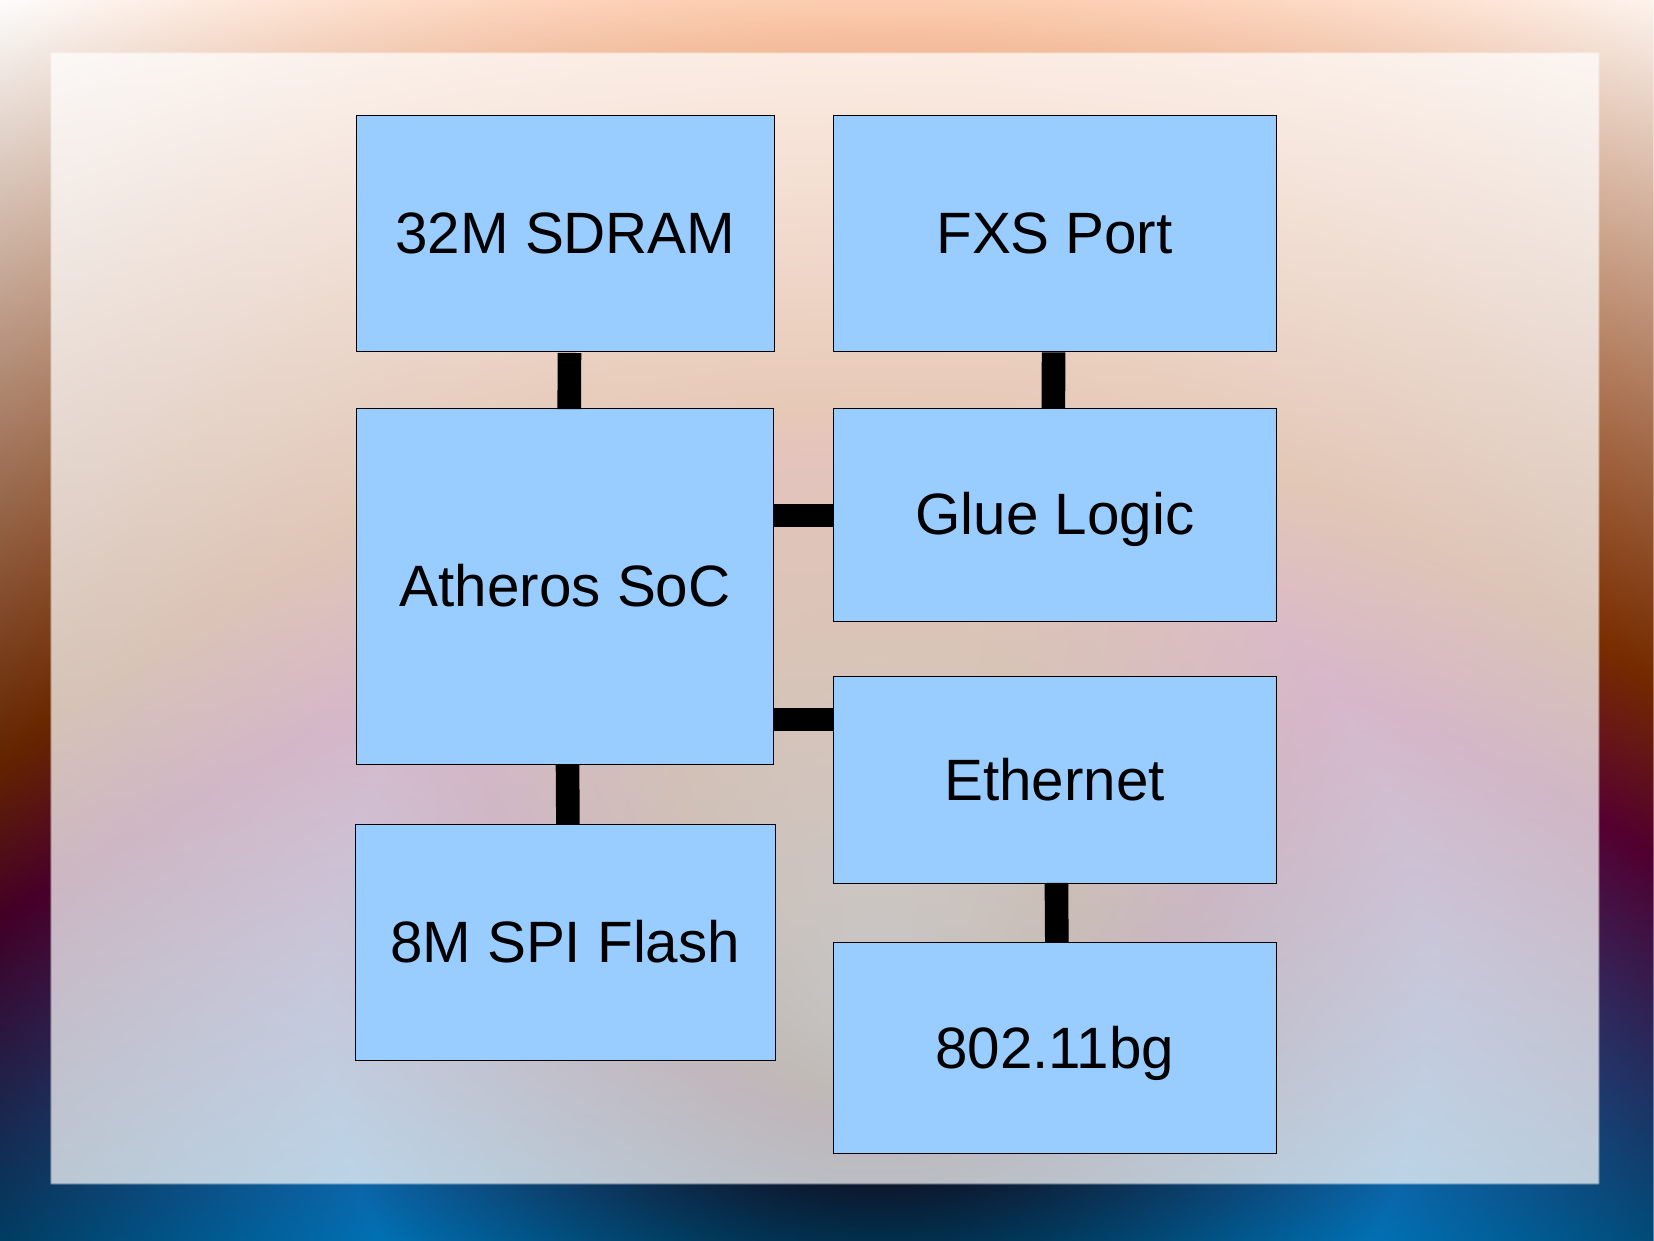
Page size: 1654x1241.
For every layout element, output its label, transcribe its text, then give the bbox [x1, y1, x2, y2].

picture [0, 0, 1654, 1241]
text_box Glue Logic [833, 408, 1277, 622]
text_box Ethernet [833, 676, 1277, 884]
text_box 802.11bg [833, 942, 1277, 1154]
text_box FXS Port [833, 115, 1277, 352]
text_box 8M SPI Flash [355, 824, 776, 1061]
text_box 32M SDRAM [356, 115, 775, 352]
text_box Atheros SoC [356, 408, 774, 765]
